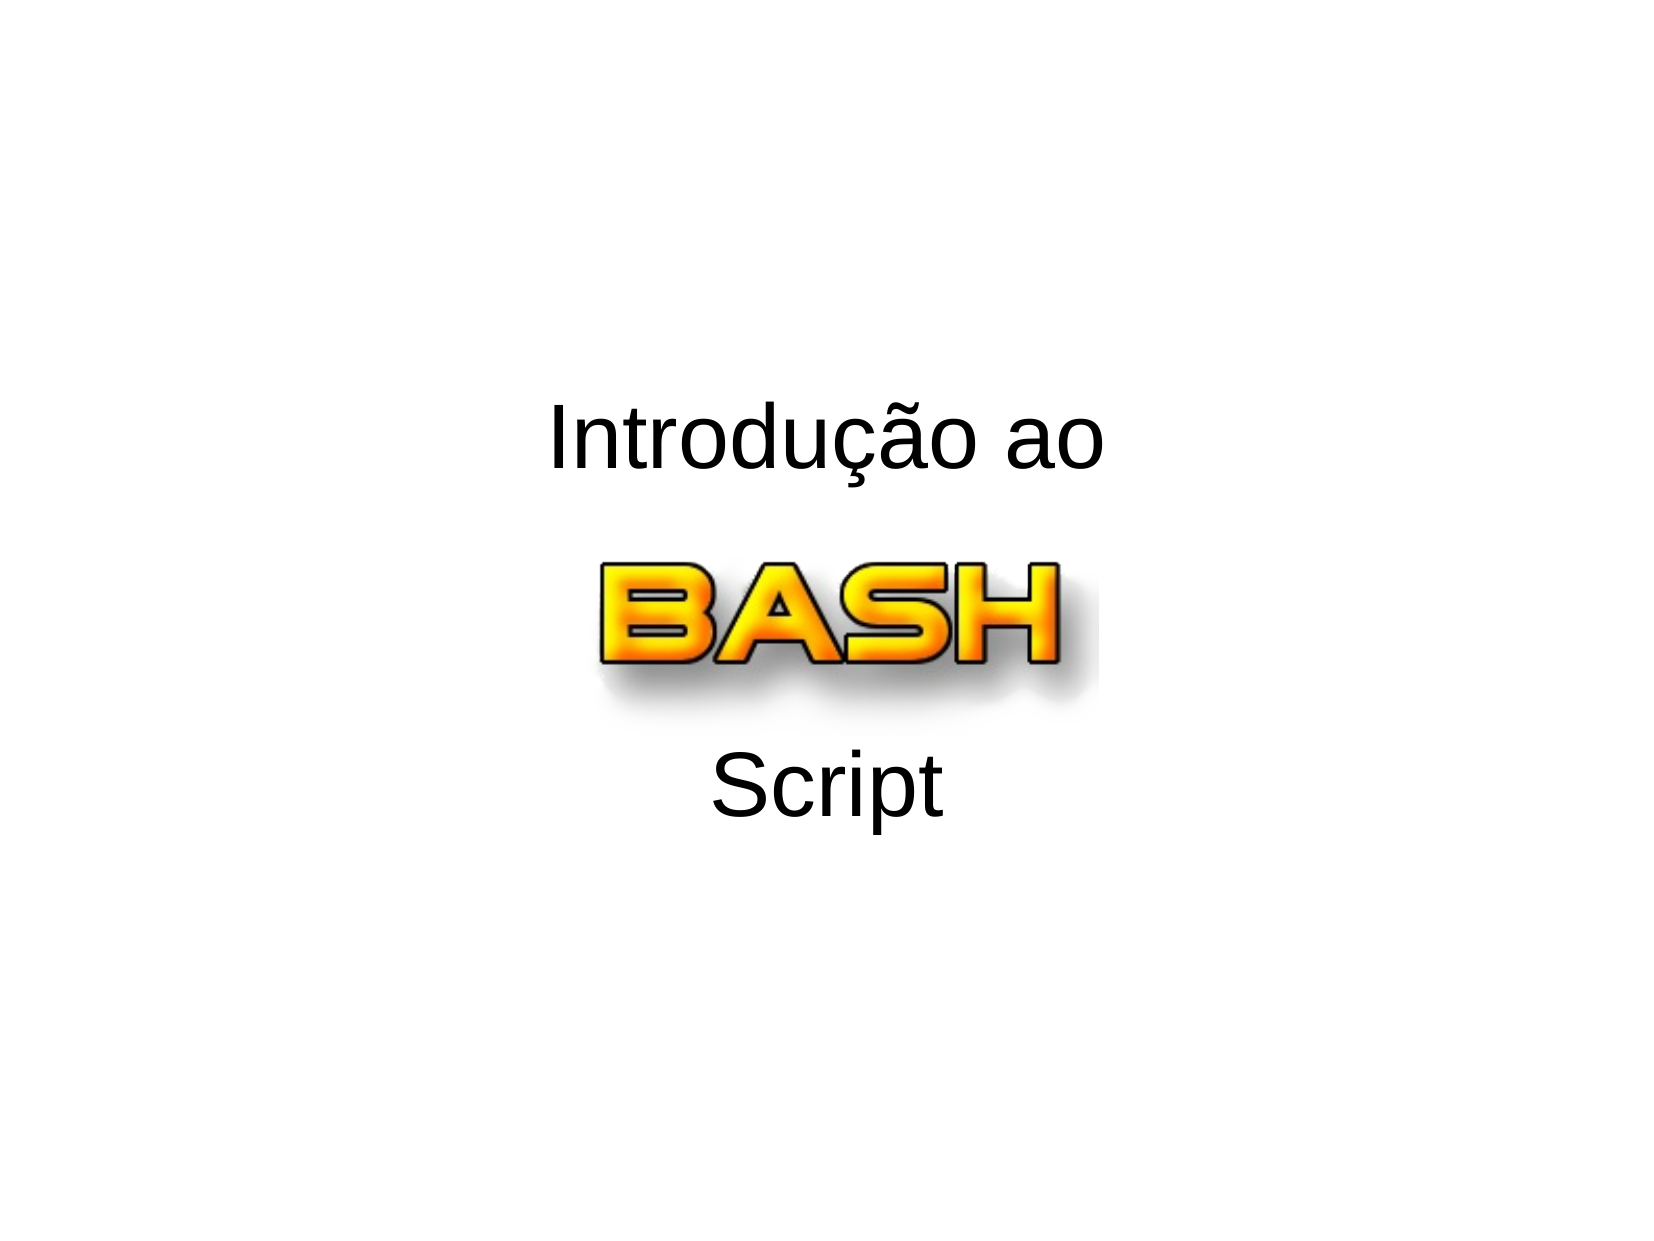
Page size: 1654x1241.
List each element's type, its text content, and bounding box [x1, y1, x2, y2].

title Script [82, 688, 1571, 881]
title Introdução ao [82, 340, 1571, 533]
picture [565, 533, 1099, 688]
